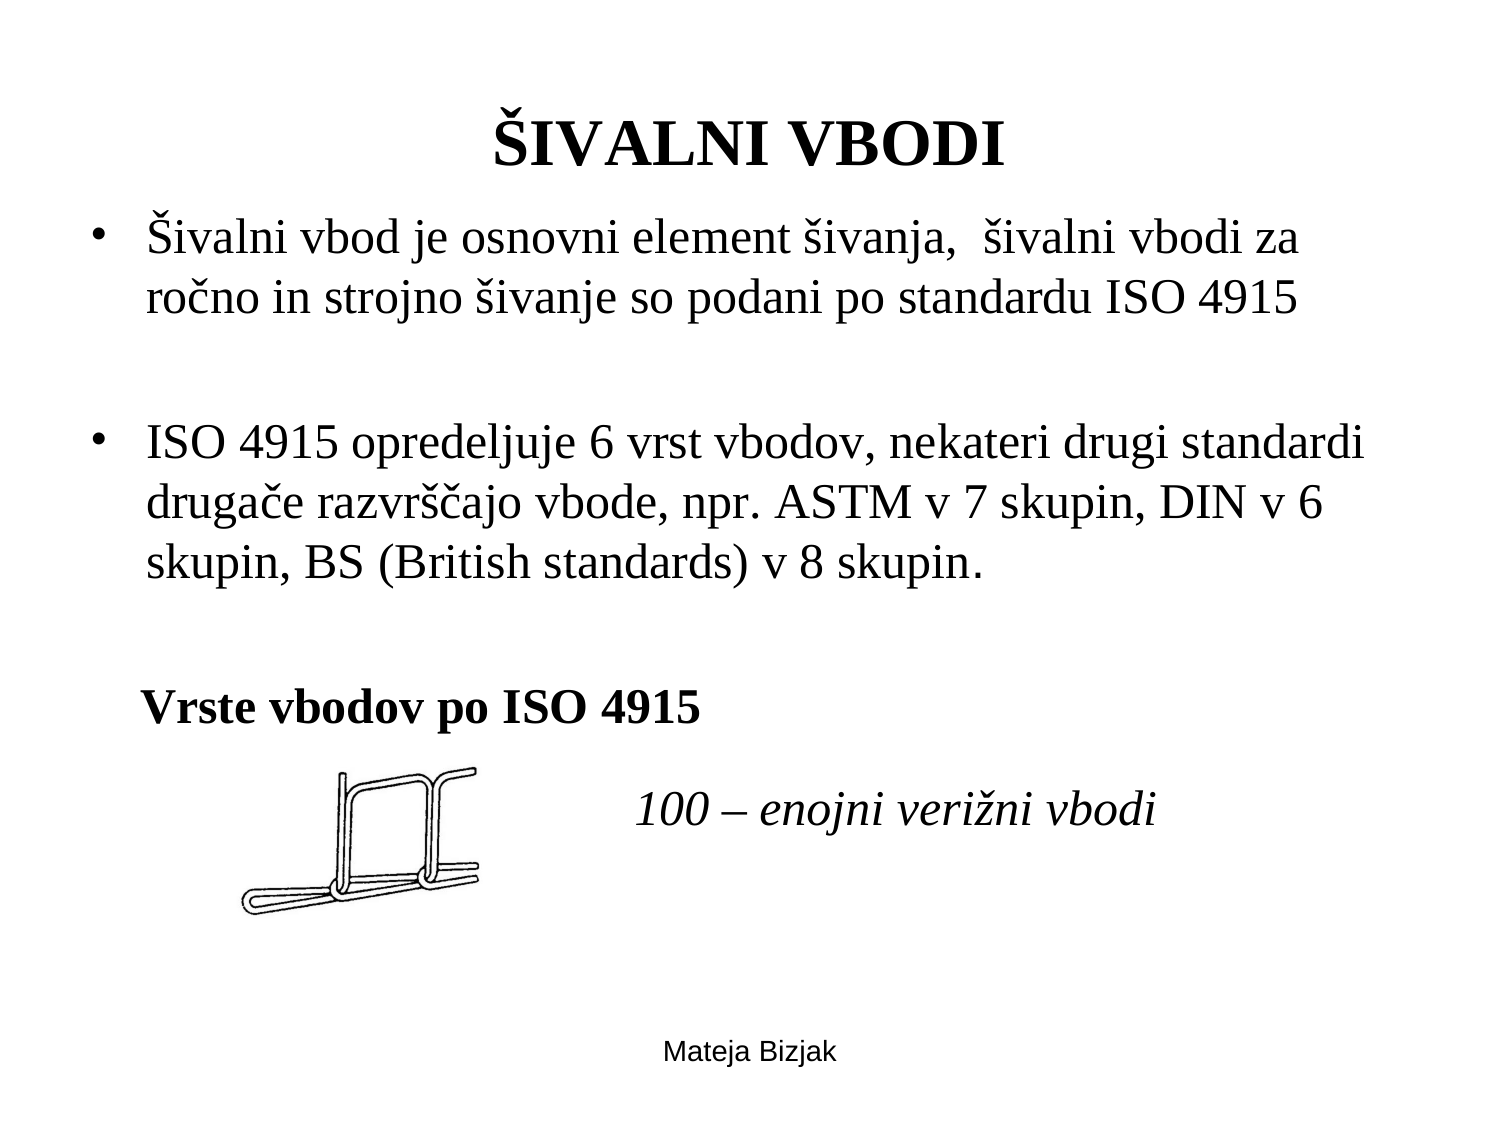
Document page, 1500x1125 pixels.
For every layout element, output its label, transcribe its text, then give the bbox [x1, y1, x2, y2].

text_box [230, 751, 519, 922]
title ŠIVALNI VBODI [75, 45, 1426, 196]
text_box Mateja Bizjak [512, 1024, 988, 1103]
list Šivalni vbod je osnovni element šivanja, šivalni vbodi za ročno in strojno šivanje so podani po standardu ISO 4915 ISO 4915 opredeljuje 6 vrst vbodov, nekateri drugi standardi drugače razvrščajo vbode, npr. ASTM v 7 skupin, DIN v 6 skupin, BS (British standards) v 8 skupin. Vrste vbodov po ISO 4915 [75, 196, 1426, 814]
text_box 100 – enojni verižni vbodi [619, 767, 1173, 843]
